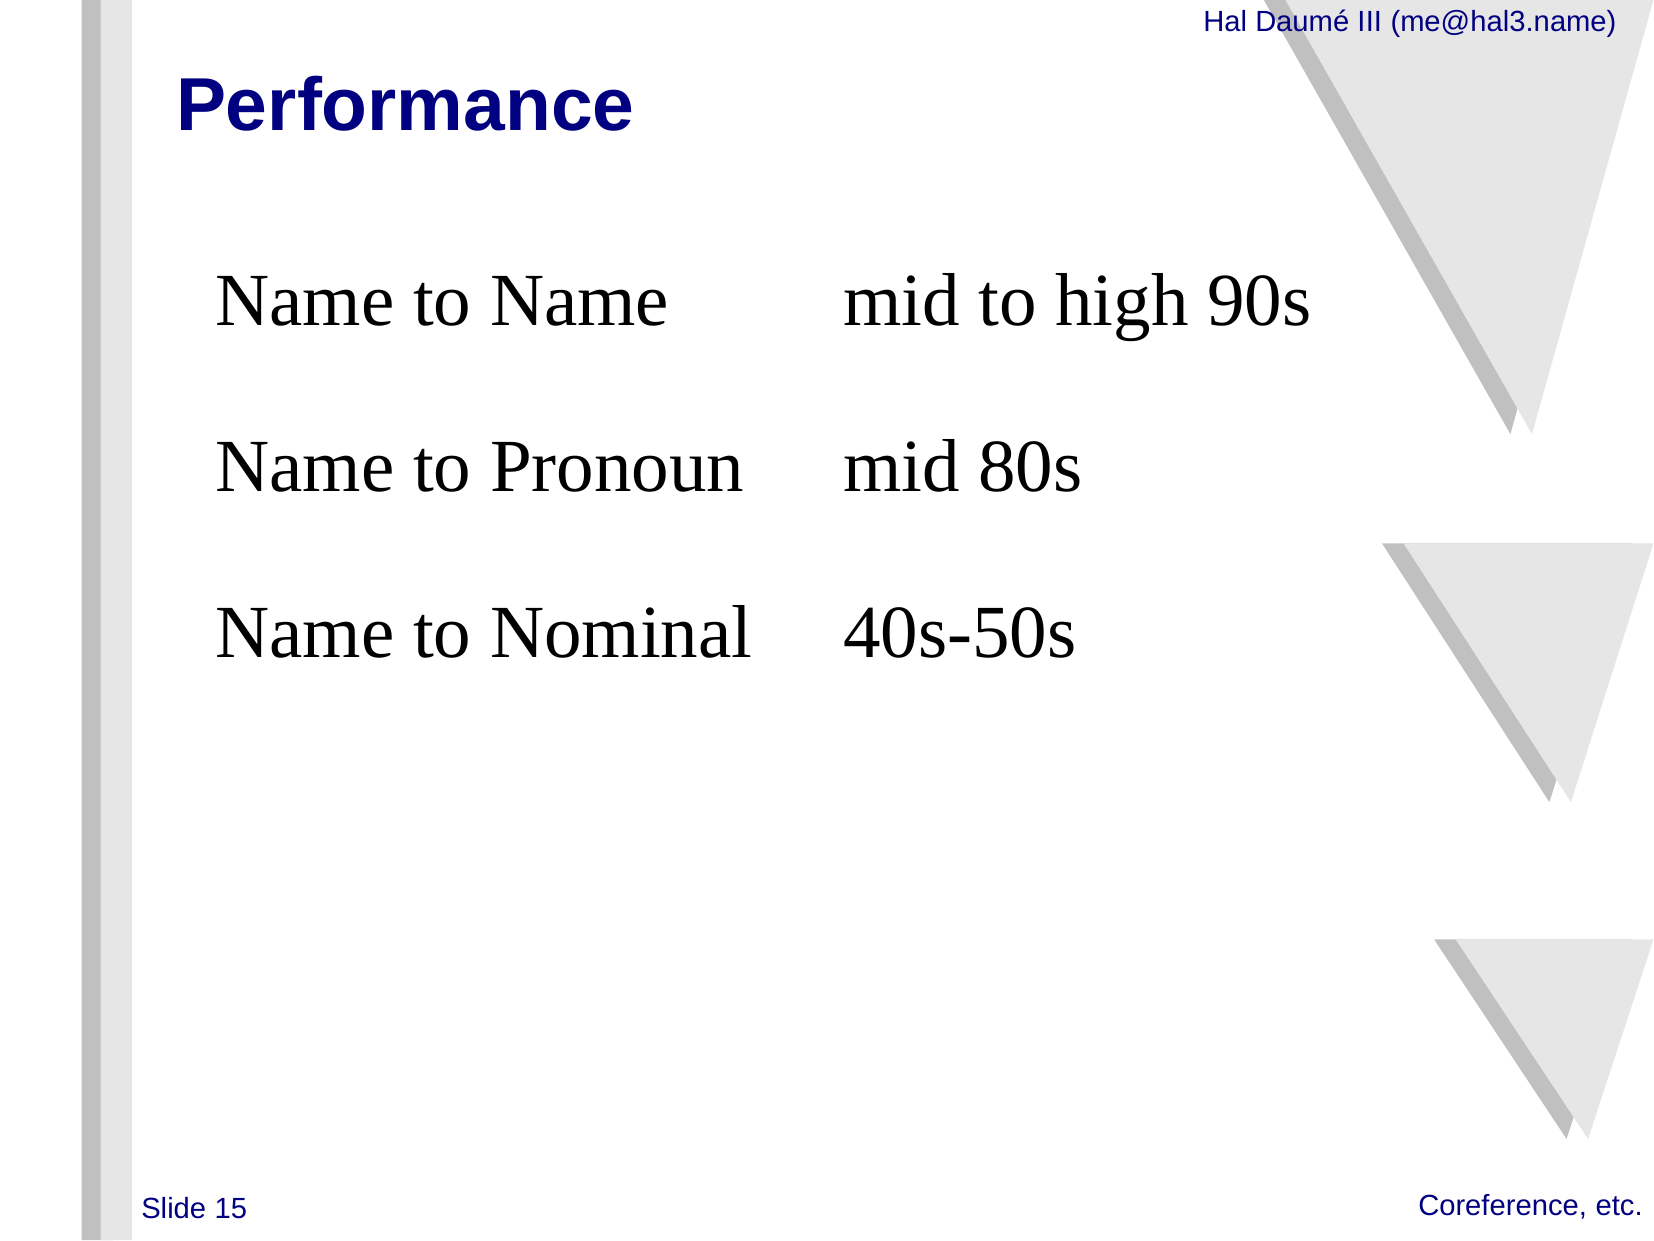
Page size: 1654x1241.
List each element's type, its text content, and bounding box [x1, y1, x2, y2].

title Performance [176, 44, 1509, 166]
text_box Name to Name mid to high 90s Name to Pronoun mid 80s Name to Nominal 40s-50s [215, 258, 1304, 674]
